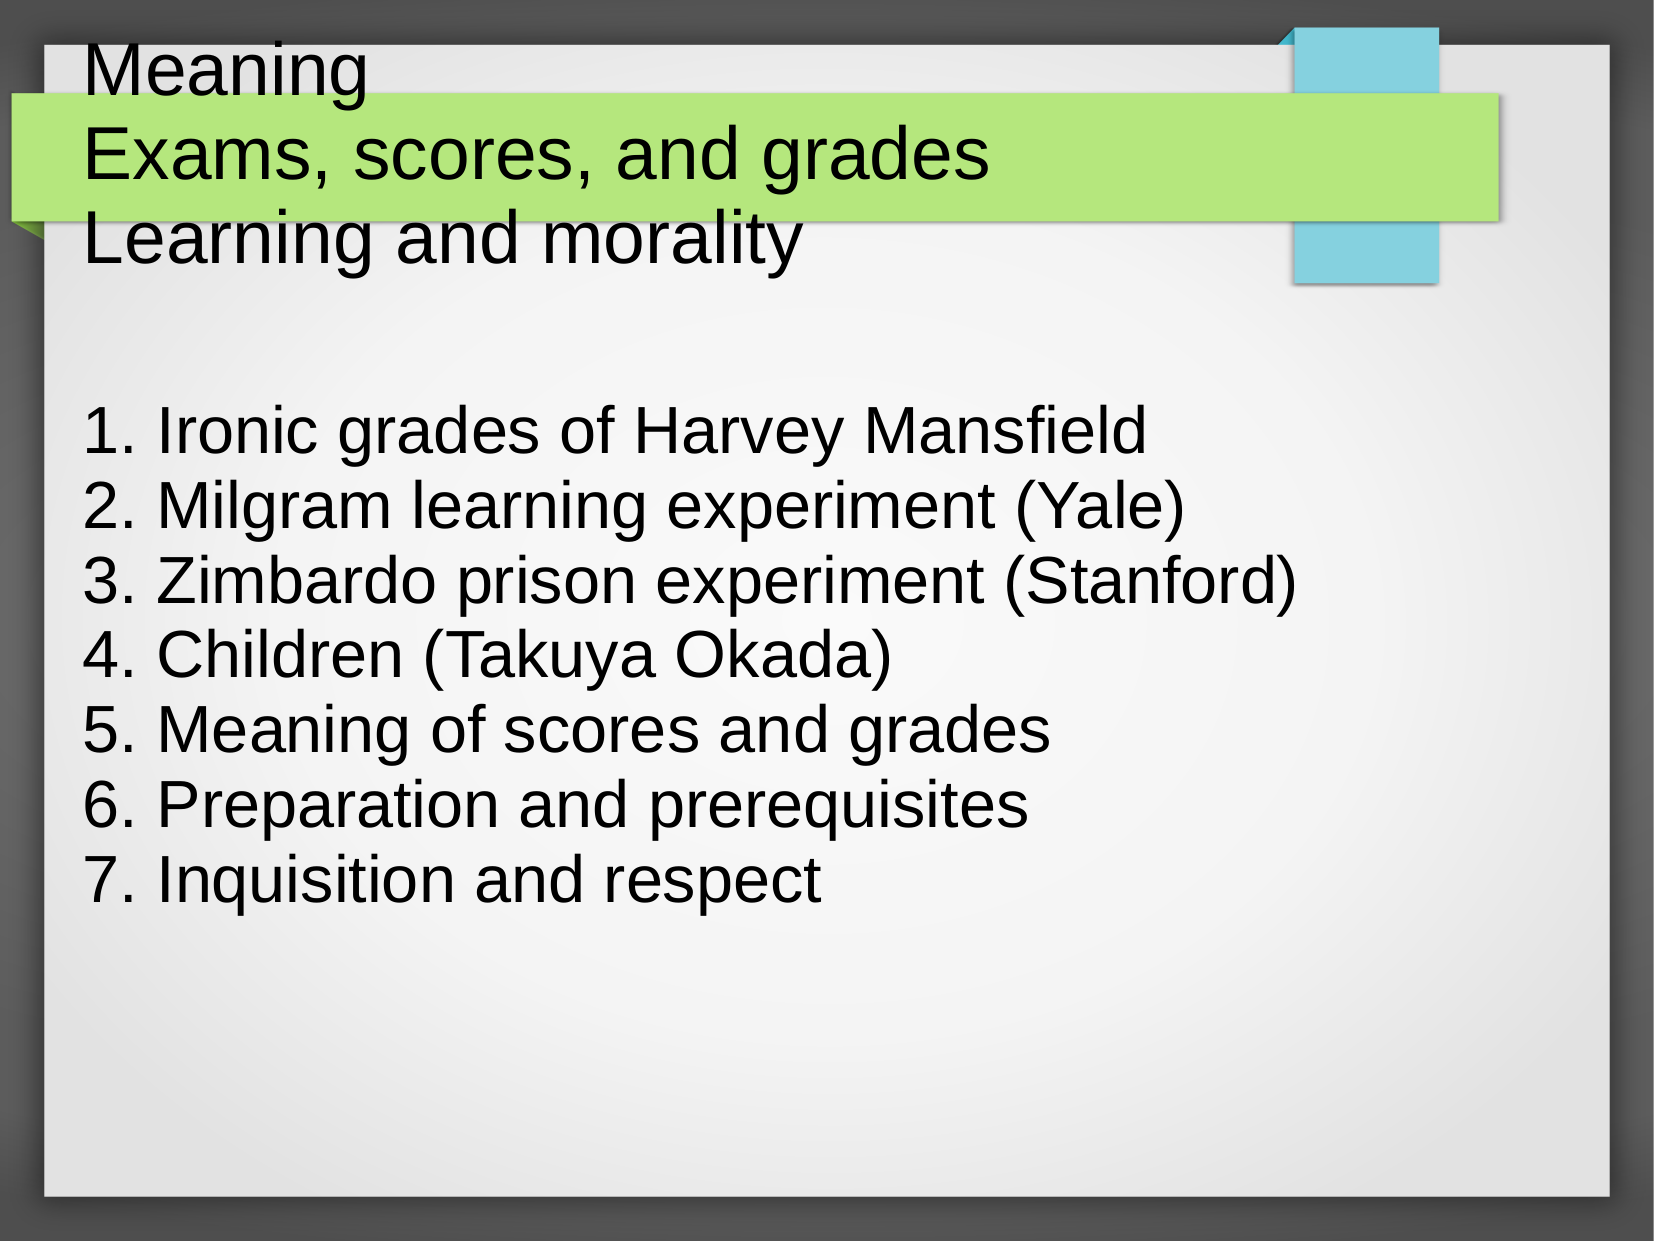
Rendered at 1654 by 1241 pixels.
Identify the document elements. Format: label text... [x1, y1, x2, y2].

subtitle 1. Ironic grades of Harvey Mansfield 2. Milgram learning experiment (Yale) 3. Zimbardo prison experiment (Stanford) 4. Children (Takuya Okada) 5. Meaning of scores and grades 6. Preparation and prerequisites 7. Inquisition and respect [82, 295, 1571, 1015]
picture [0, 0, 1654, 1241]
title Meaning Exams, scores, and grades Learning and morality [82, 28, 1264, 279]
